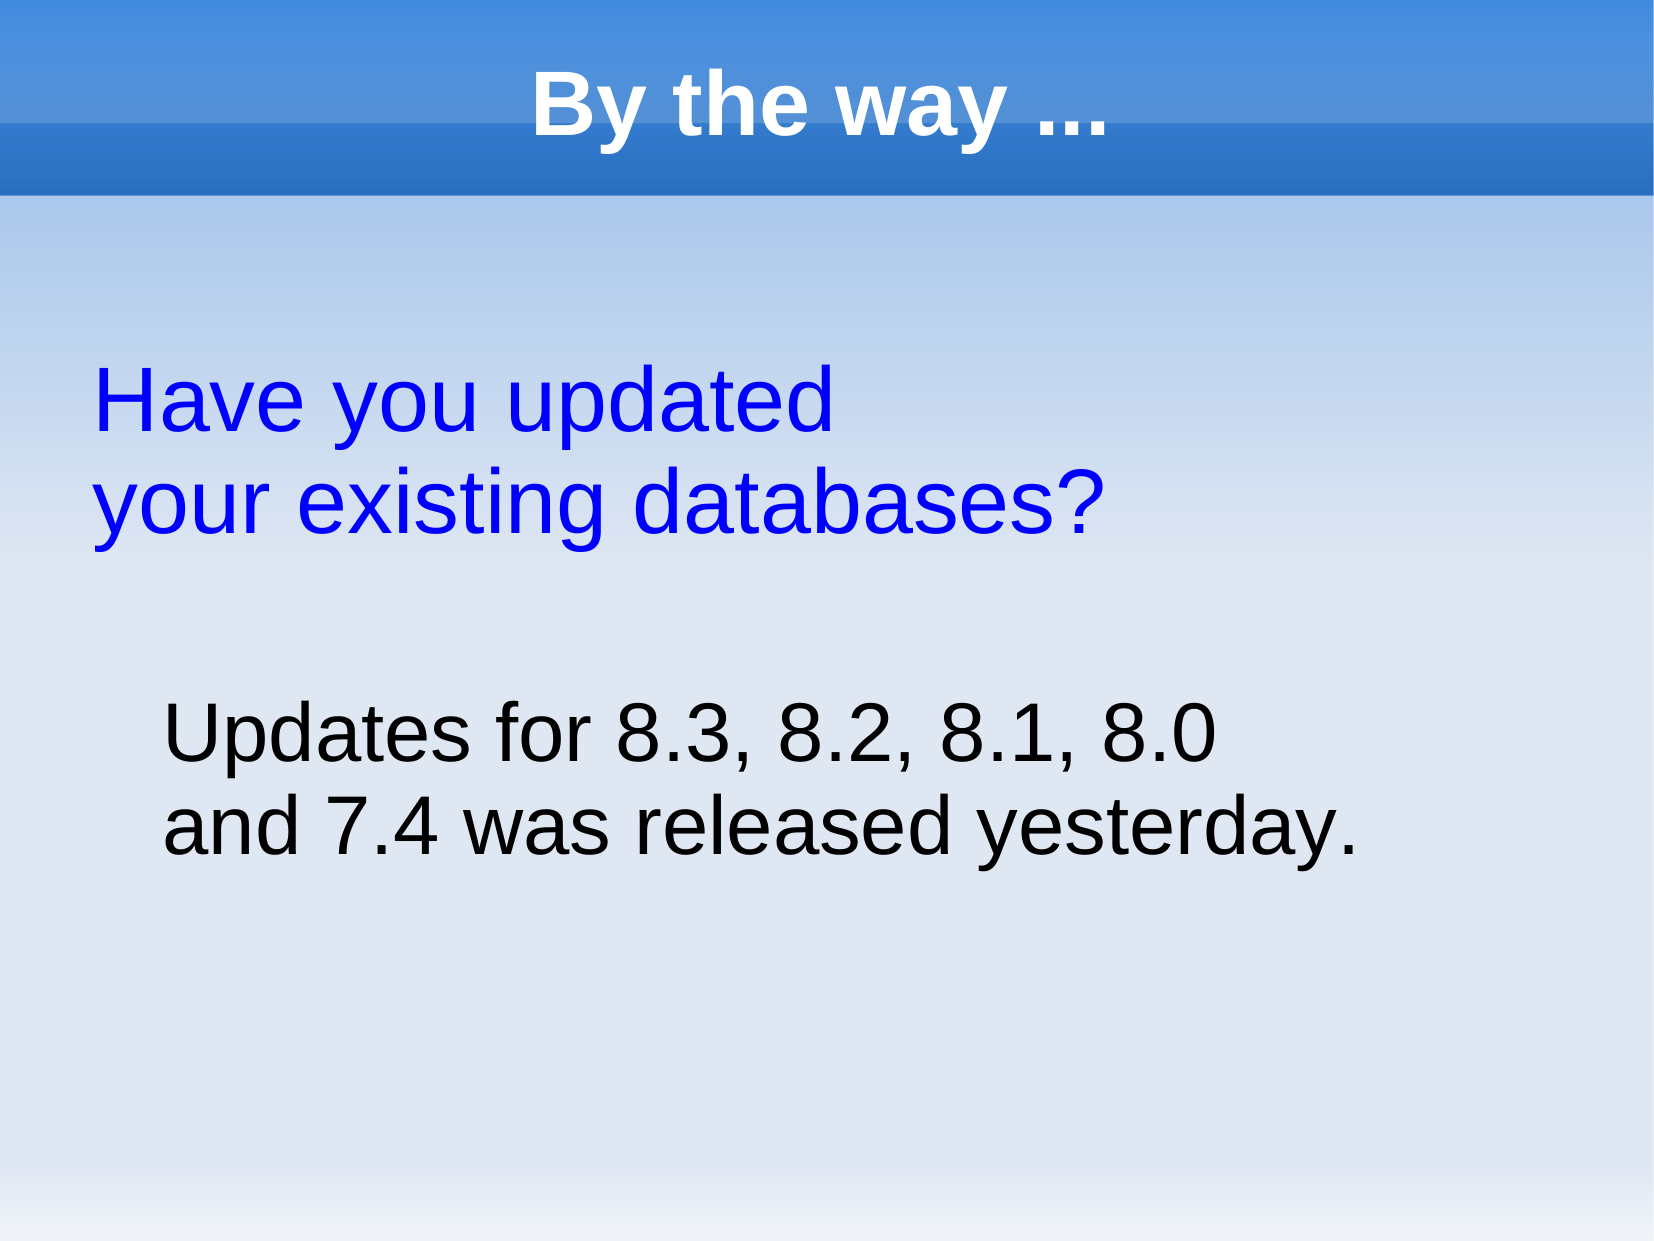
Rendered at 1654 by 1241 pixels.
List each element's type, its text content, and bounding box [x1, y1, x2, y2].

text_box Updates for 8.3, 8.2, 8.1, 8.0 and 7.4 was released yesterday. [147, 679, 1377, 880]
picture [0, 0, 1654, 1241]
text_box Have you updated your existing databases? [78, 341, 1123, 562]
title By the way ... [76, 7, 1565, 200]
